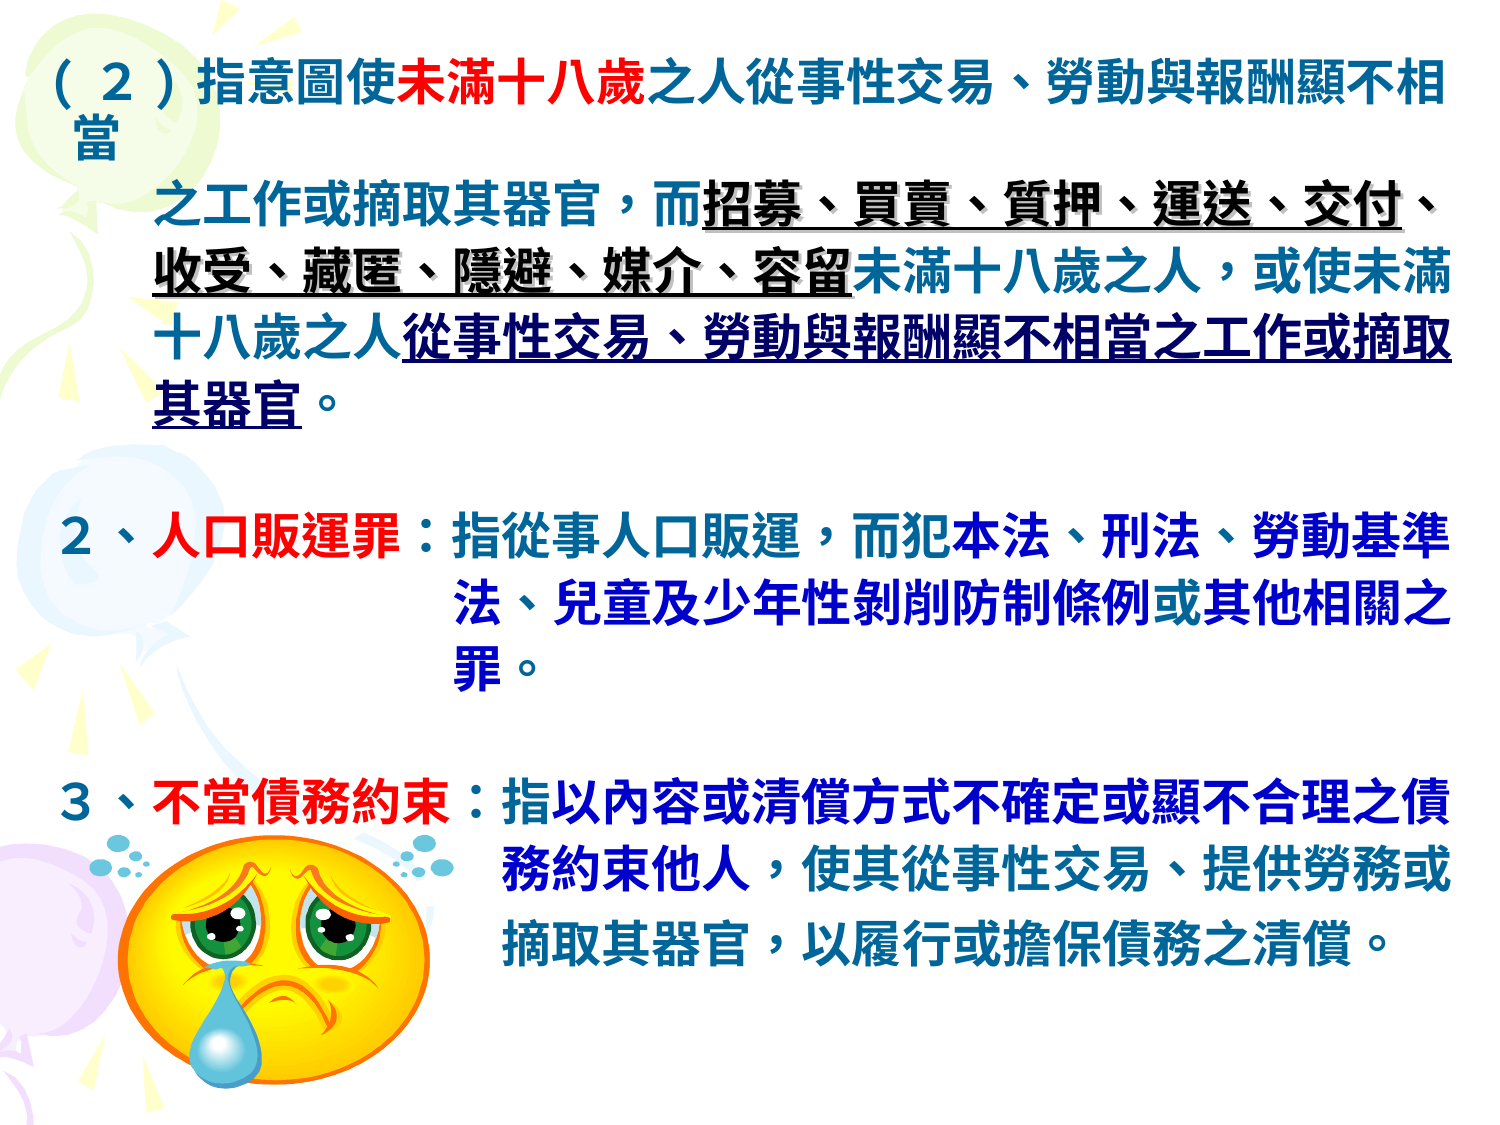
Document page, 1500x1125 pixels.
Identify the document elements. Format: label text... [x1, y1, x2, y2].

picture [88, 834, 455, 1090]
list (２)指意圖使未滿十八歲之人從事性交易、勞動與報酬顯不相當 之工作或摘取其器官，而招募、買賣、質押、運送、交付、 收受、藏匿、隱避、媒介、容留未滿十八歲之人，或使未滿 十八歲之人從事性交易、勞動與報酬顯不相當之工作或摘取 其器官。 ２、人口販運罪：指從事人口販運，而犯本法、刑法、勞動基準 法、兒童及少年性剝削防制條例或其他相關之 罪。 ３、不當債務約束：指以內容或清償方式不確定或顯不合理之債 務約束他人，使其從事性交易、提供勞務或 摘取其器官，以履行或擔保債務之清償。 [0, 42, 1500, 1125]
